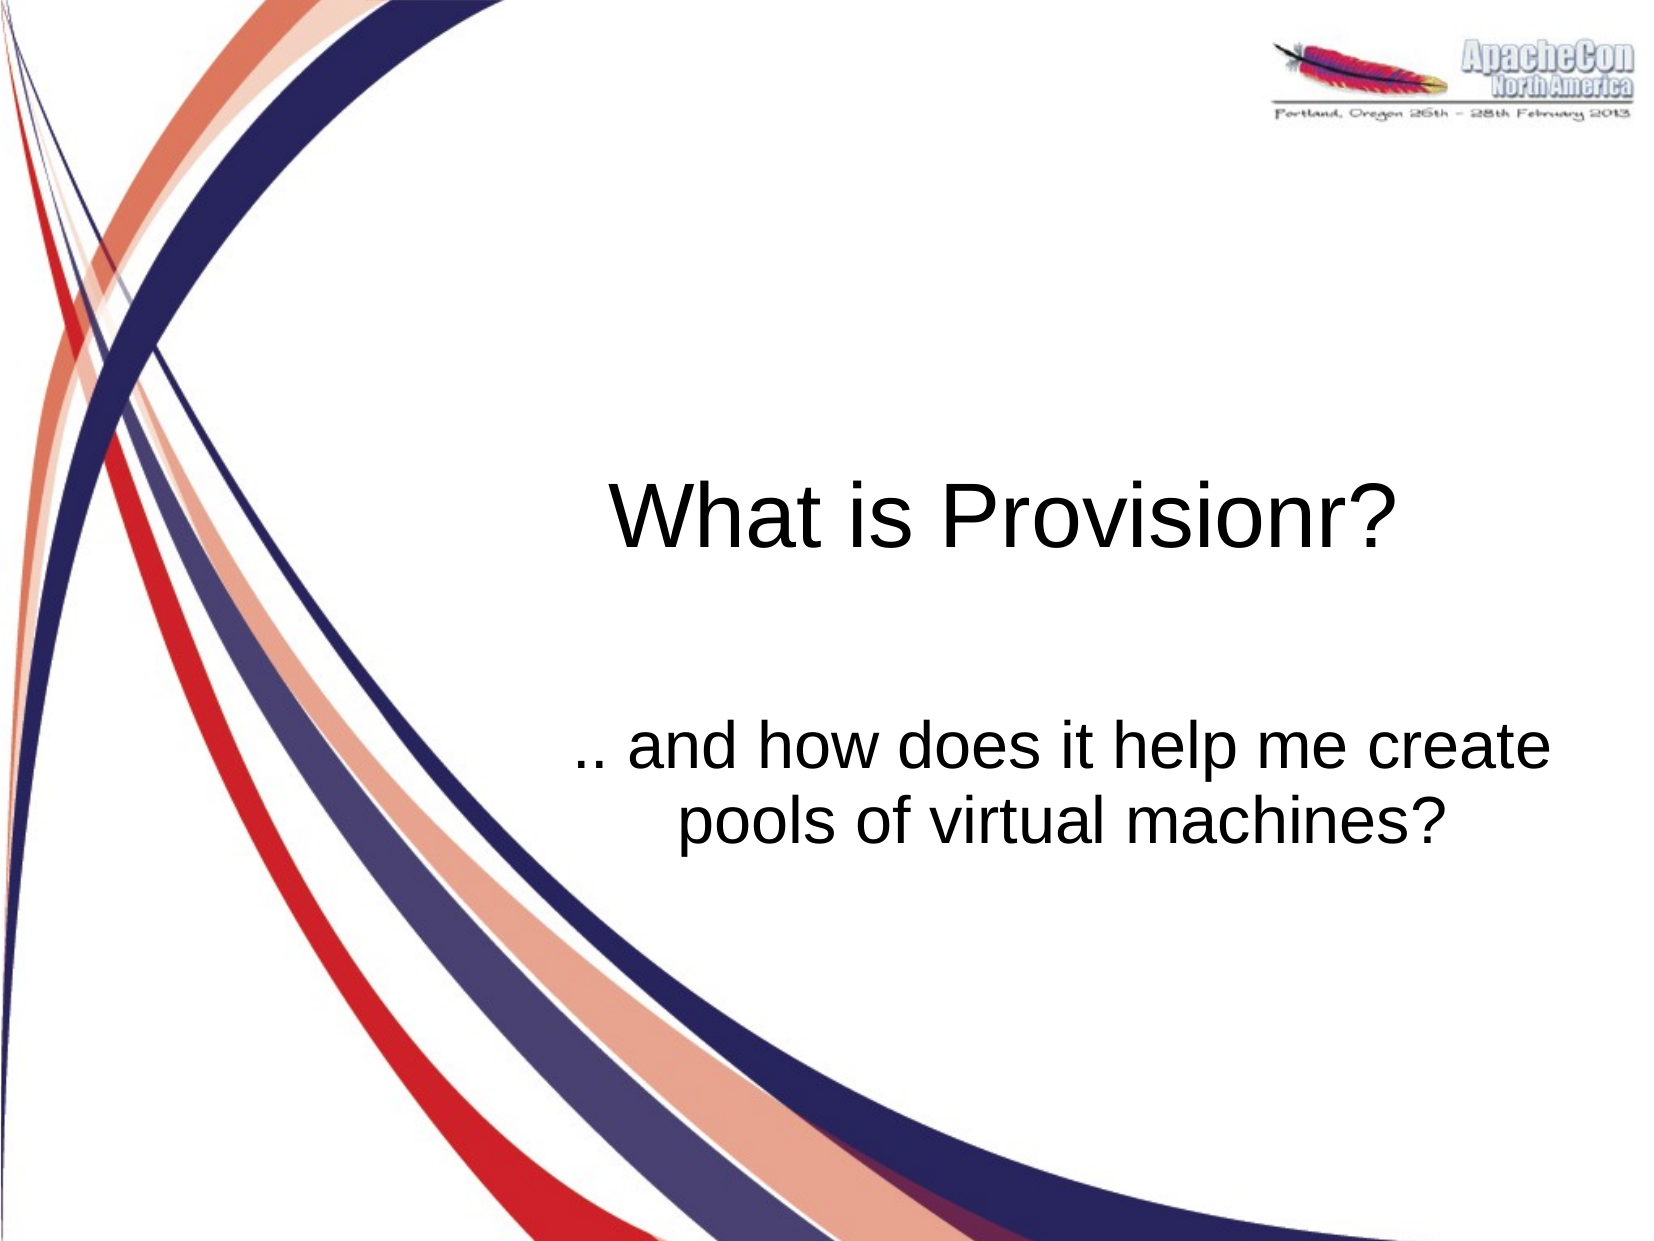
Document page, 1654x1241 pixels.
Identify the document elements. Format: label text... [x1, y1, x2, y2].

picture [0, 0, 1654, 1241]
subtitle .. and how does it help me create pools of virtual machines? [561, 708, 1565, 858]
title What is Provisionr? [413, 415, 1595, 616]
